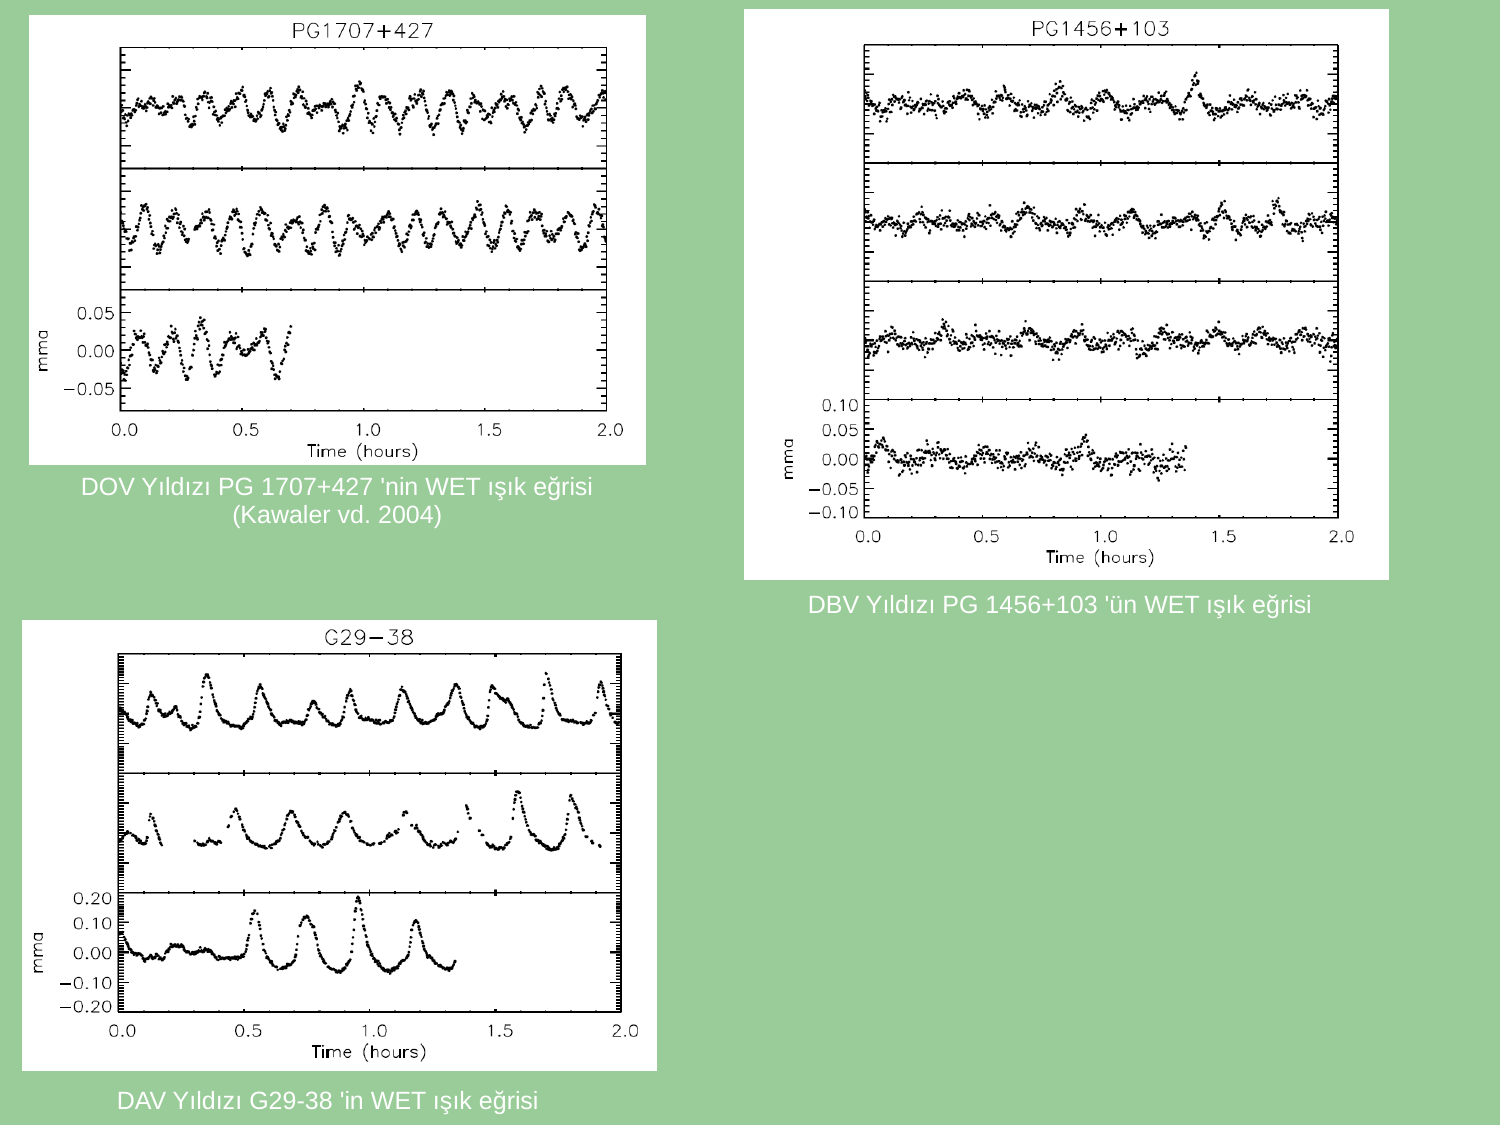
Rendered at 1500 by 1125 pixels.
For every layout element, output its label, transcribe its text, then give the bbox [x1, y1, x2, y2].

picture [29, 15, 646, 464]
picture [22, 620, 657, 1071]
text_box DAV Yıldızı G29-38 'in WET ışık eğrisi [24, 1079, 640, 1123]
picture [744, 9, 1389, 580]
text_box DBV Yıldızı PG 1456+103 'ün WET ışık eğrisi [756, 583, 1372, 627]
text_box DOV Yıldızı PG 1707+427 'nin WET ışık eğrisi (Kawaler vd. 2004) [29, 464, 646, 537]
